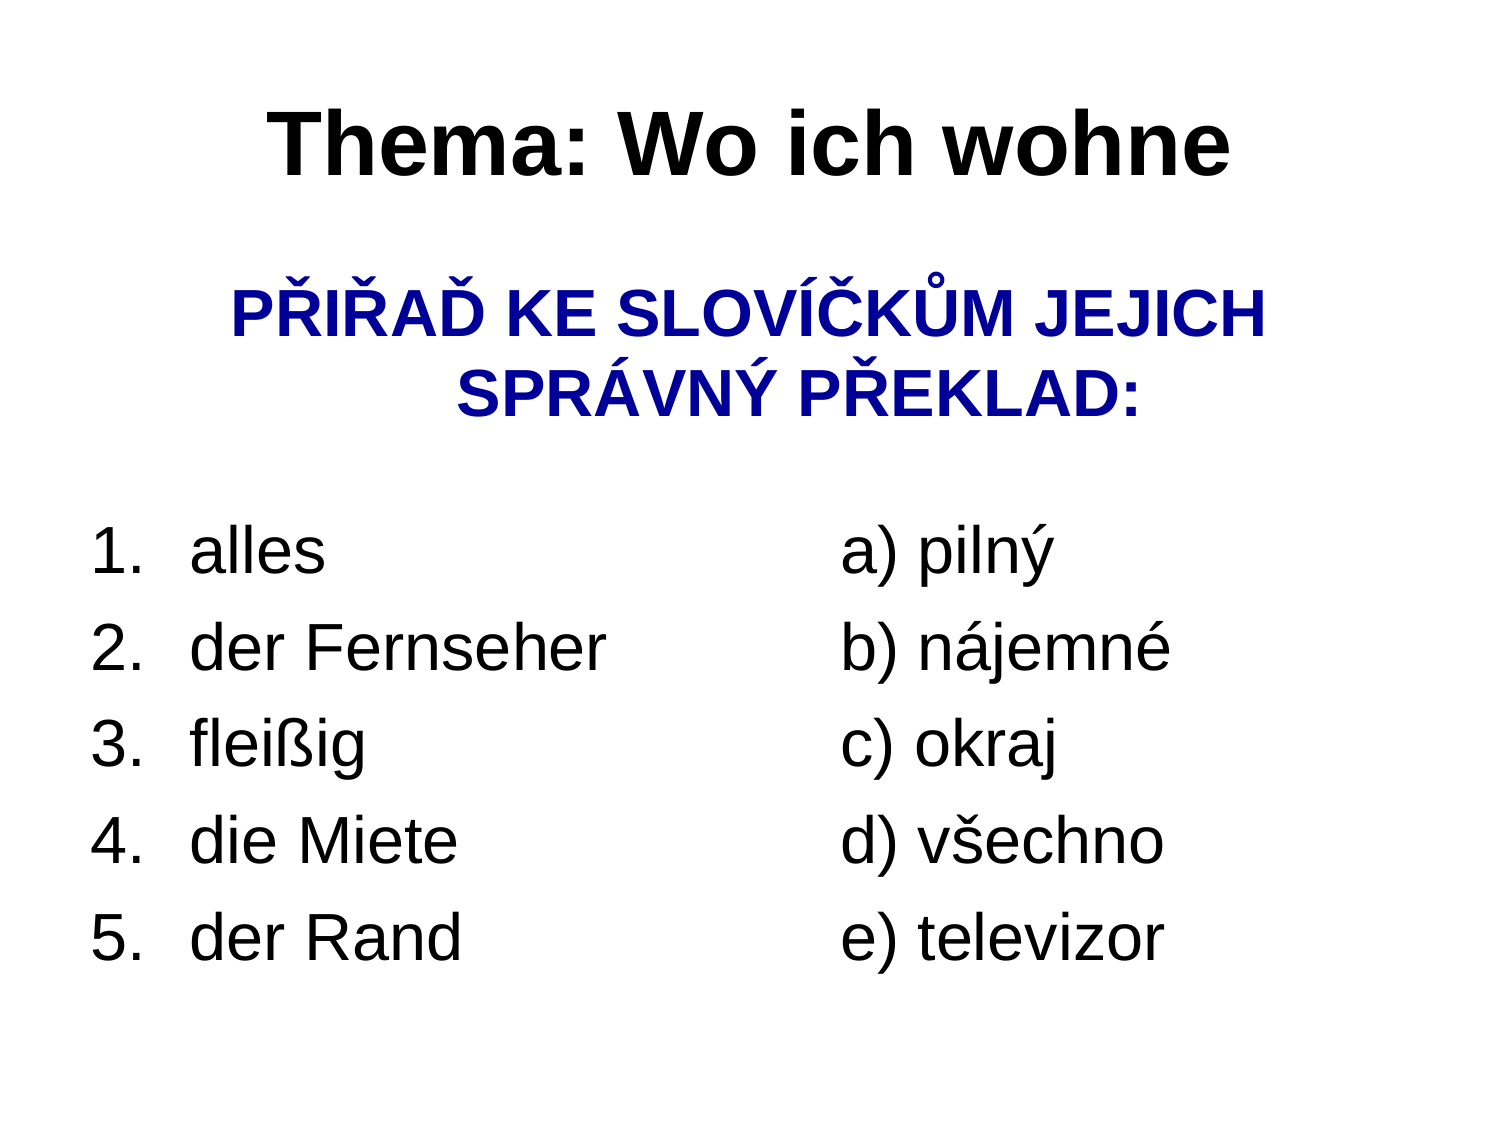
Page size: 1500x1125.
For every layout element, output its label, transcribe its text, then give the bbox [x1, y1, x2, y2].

list PŘIŘAĎ KE SLOVÍČKŮM JEJICH SPRÁVNÝ PŘEKLAD: alles a) pilný der Fernseher b) nájemné fleißig c) okraj die Miete d) všechno der Rand e) televizor [75, 262, 1426, 1006]
title Thema: Wo ich wohne [75, 45, 1426, 233]
